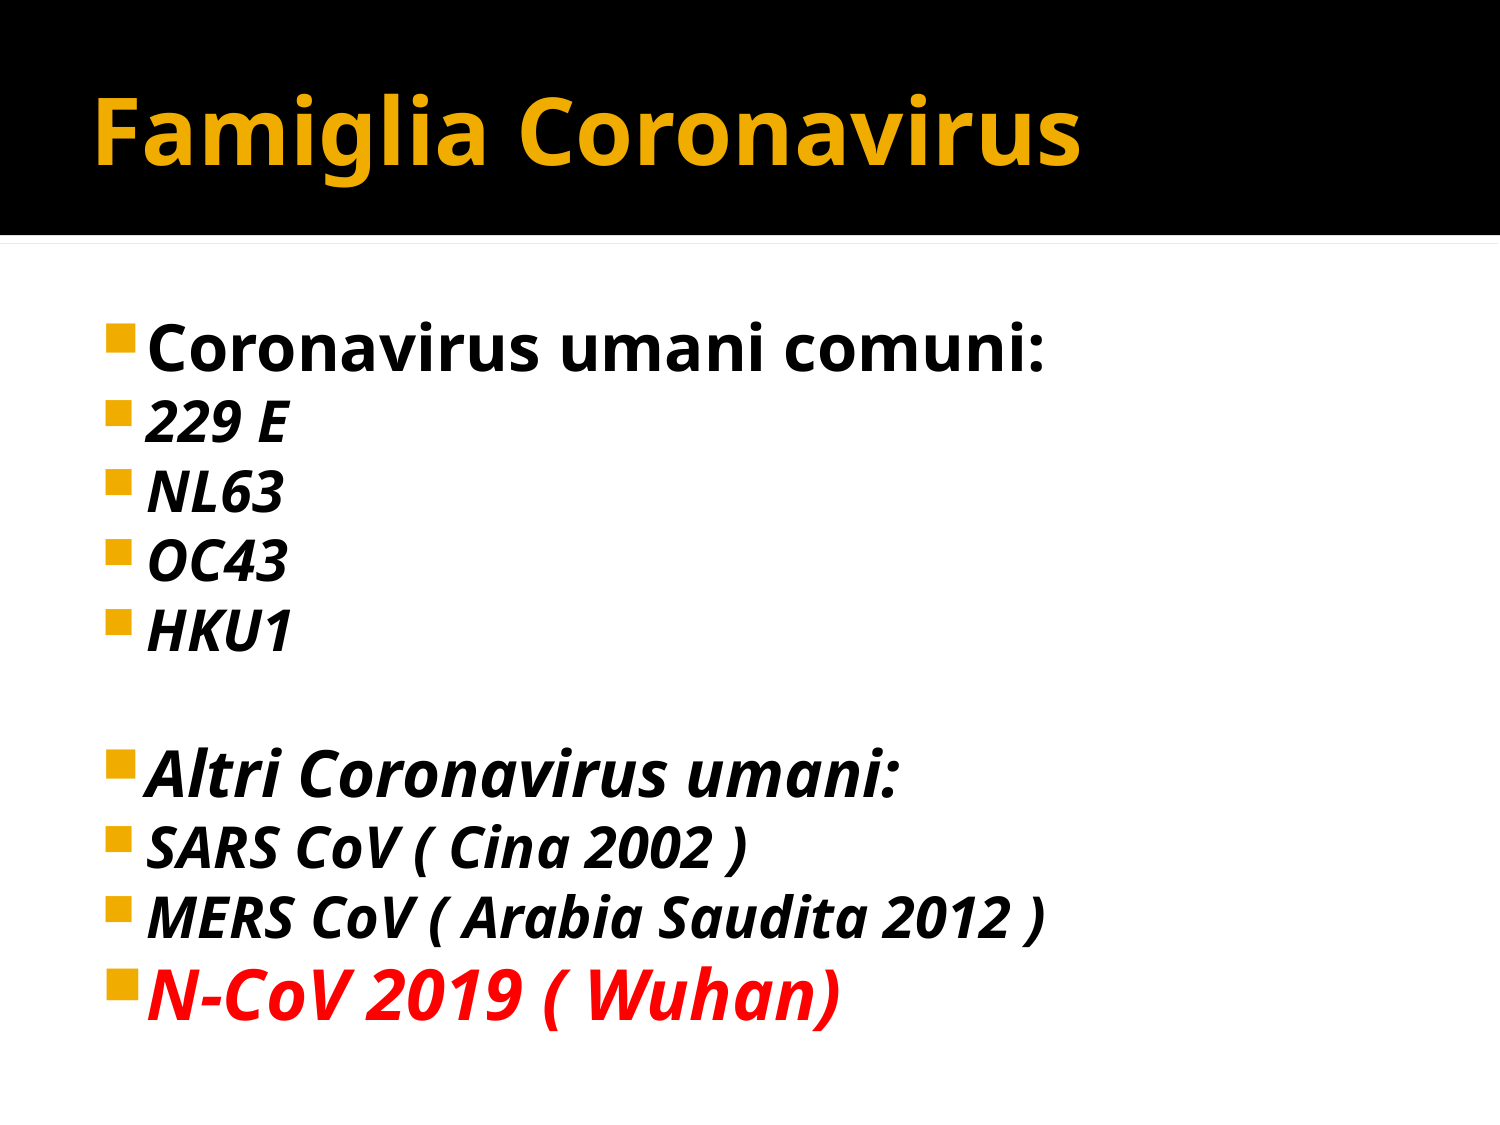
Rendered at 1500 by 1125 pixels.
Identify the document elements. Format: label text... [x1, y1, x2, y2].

list Coronavirus umani comuni: 229 E NL63 OC43 HKU1 Altri Coronavirus umani: SARS CoV ( Cina 2002 ) MERS CoV ( Arabia Saudita 2012 ) N-CoV 2019 ( Wuhan) [75, 291, 1425, 1050]
title Famiglia Coronavirus [75, 25, 1425, 231]
